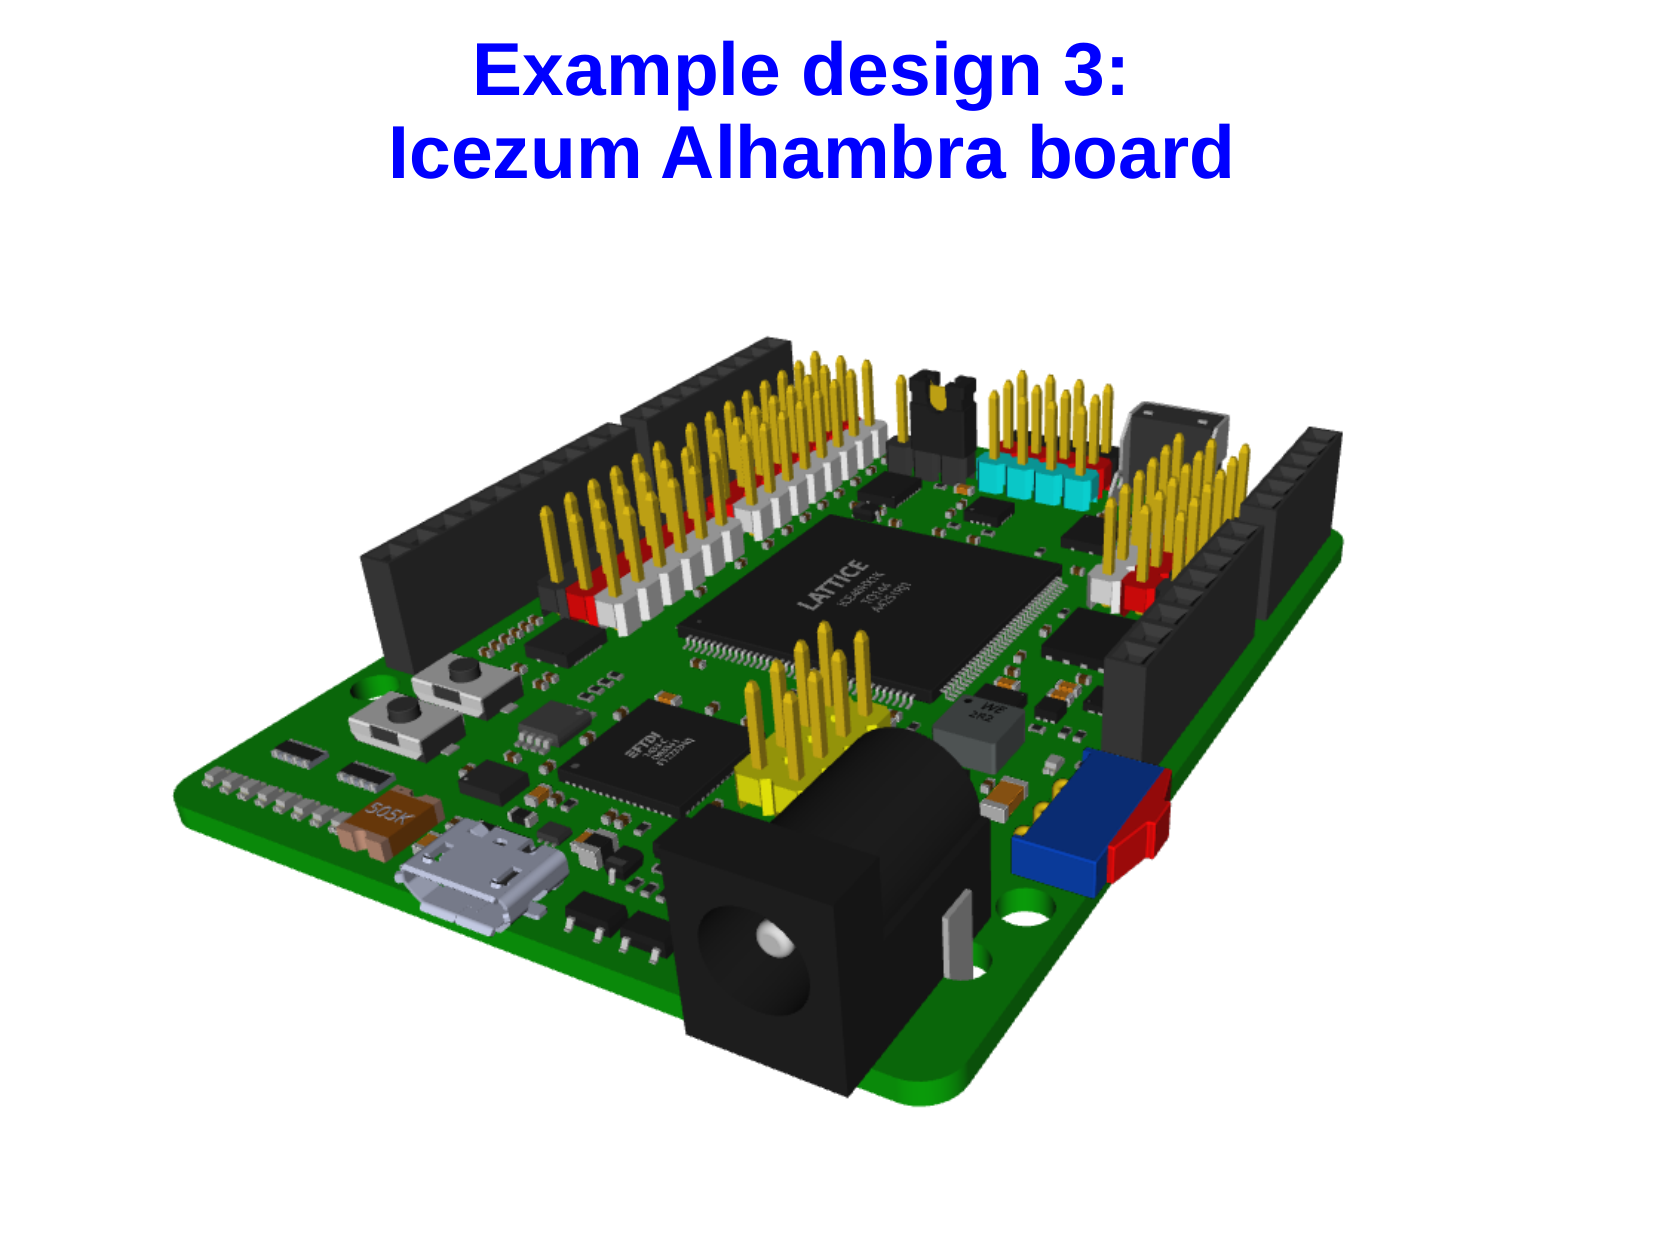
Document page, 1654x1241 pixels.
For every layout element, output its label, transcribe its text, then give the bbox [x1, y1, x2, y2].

picture [150, 314, 1380, 1140]
text_box Example design 3: Icezum Alhambra board [64, 26, 1561, 196]
